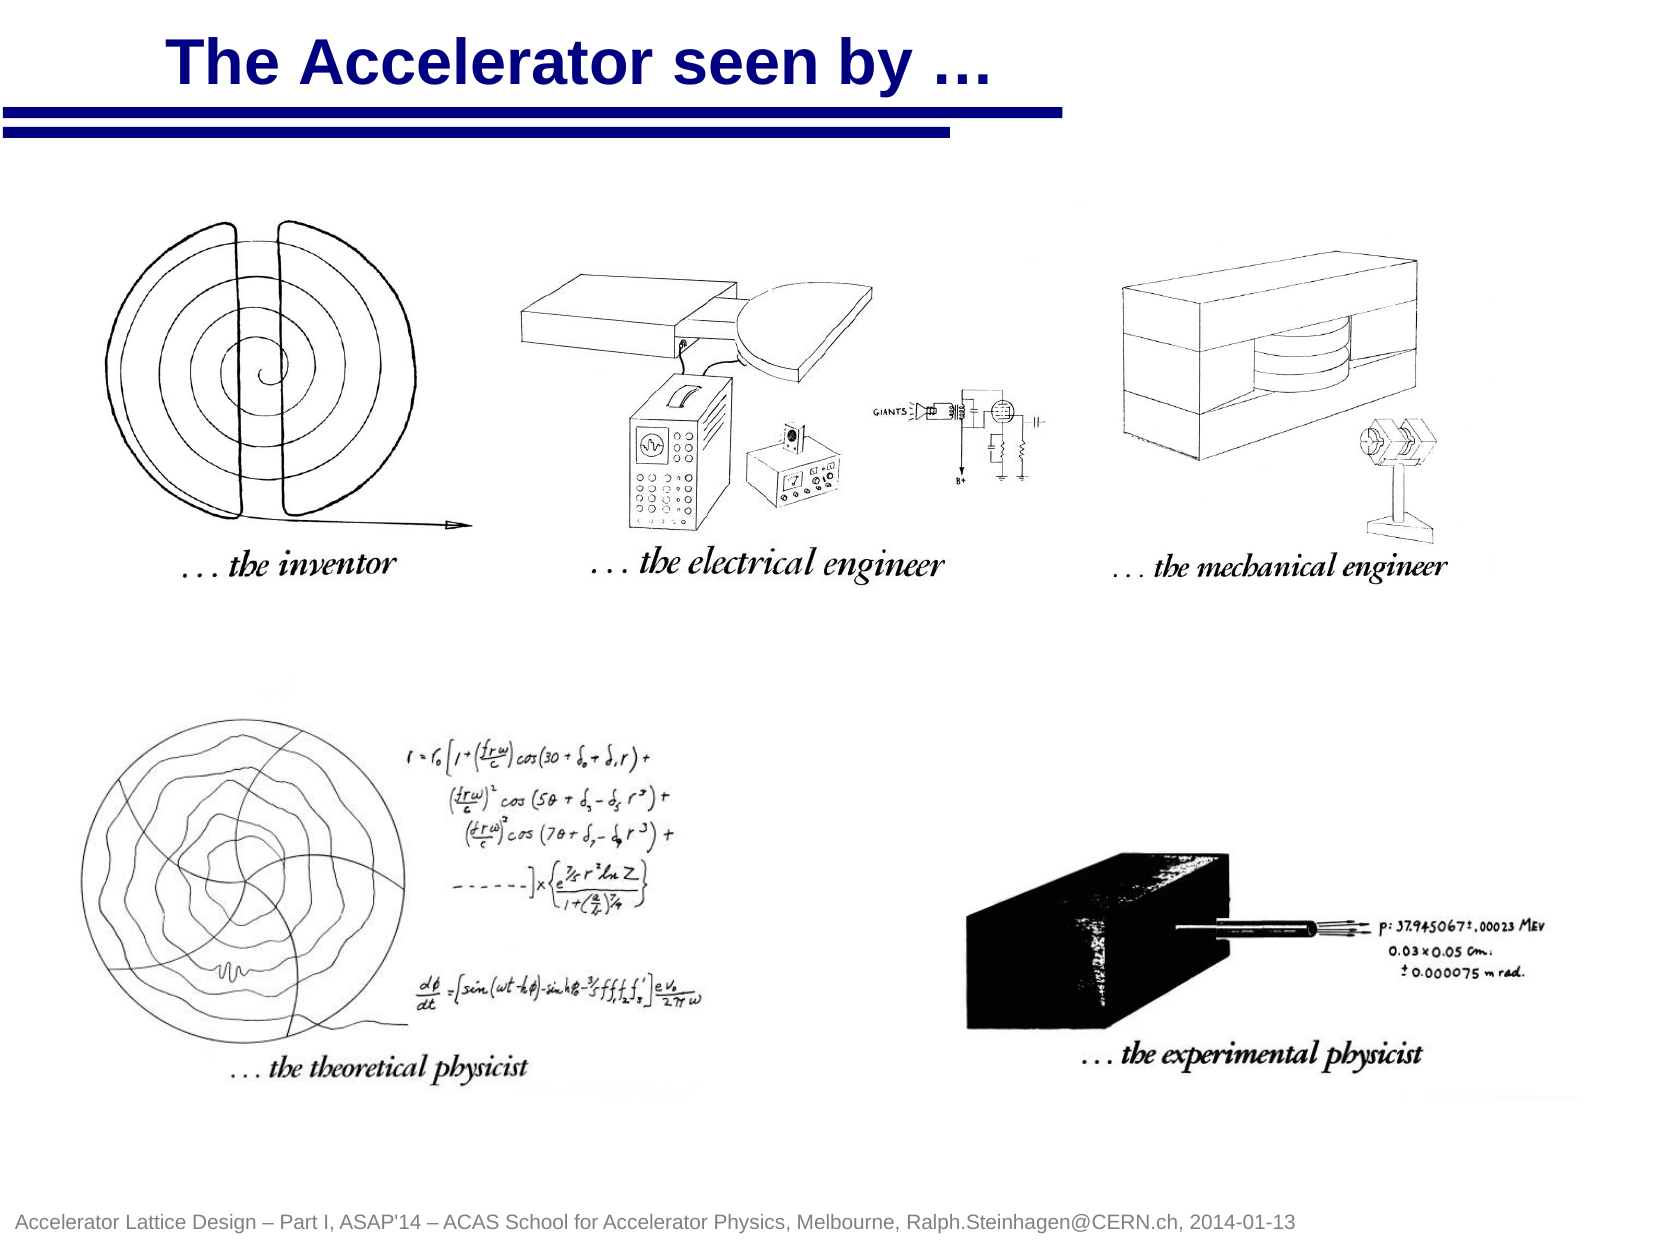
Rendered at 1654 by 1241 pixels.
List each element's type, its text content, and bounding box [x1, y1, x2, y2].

picture [936, 826, 1583, 1099]
picture [35, 673, 733, 1099]
picture [48, 165, 1495, 603]
title The Accelerator seen by … [165, 0, 1323, 124]
